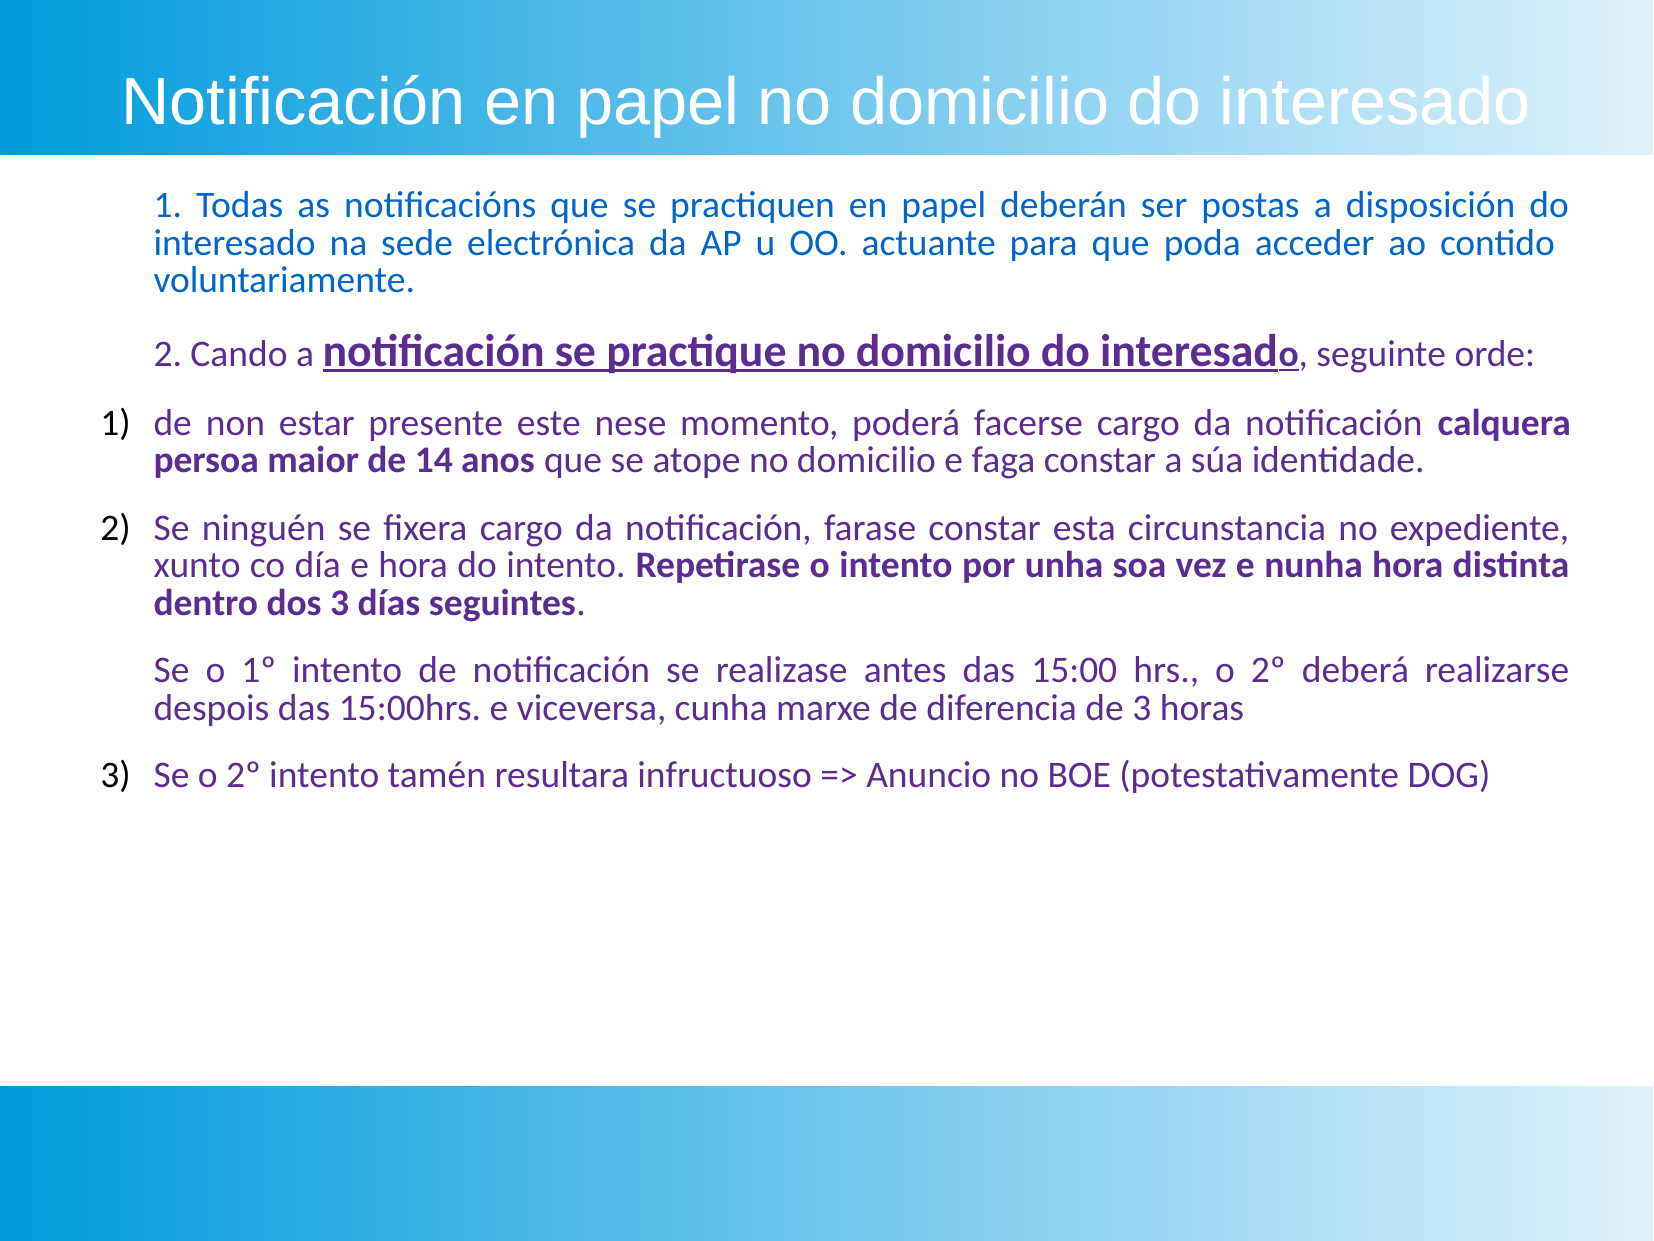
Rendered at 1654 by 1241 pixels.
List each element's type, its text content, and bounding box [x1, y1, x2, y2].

title Notificación en papel no domicilio do interesado [82, 49, 1571, 155]
list 1. Todas as notificacións que se practiquen en papel deberán ser postas a disposición do interesado na sede electrónica da AP u OO. actuante para que poda acceder ao contido voluntariamente. 2. Cando a notificación se practique no domicilio do interesado, seguinte orde: de non estar presente este nese momento, poderá facerse cargo da notificación calquera persoa maior de 14 anos que se atope no domicilio e faga constar a súa identidade. Se ninguén se fixera cargo da notificación, farase constar esta circunstancia no expediente, xunto co día e hora do intento. Repetirase o intento por unha soa vez e nunha hora distinta dentro dos 3 días seguintes. Se o 1º intento de notificación se realizase antes das 15:00 hrs., o 2º deberá realizarse despois das 15:00hrs. e viceversa, cunha marxe de diferencia de 3 horas Se o 2º intento tamén resultara infructuoso => Anuncio no BOE (potestativamente DOG) [82, 188, 1571, 1010]
